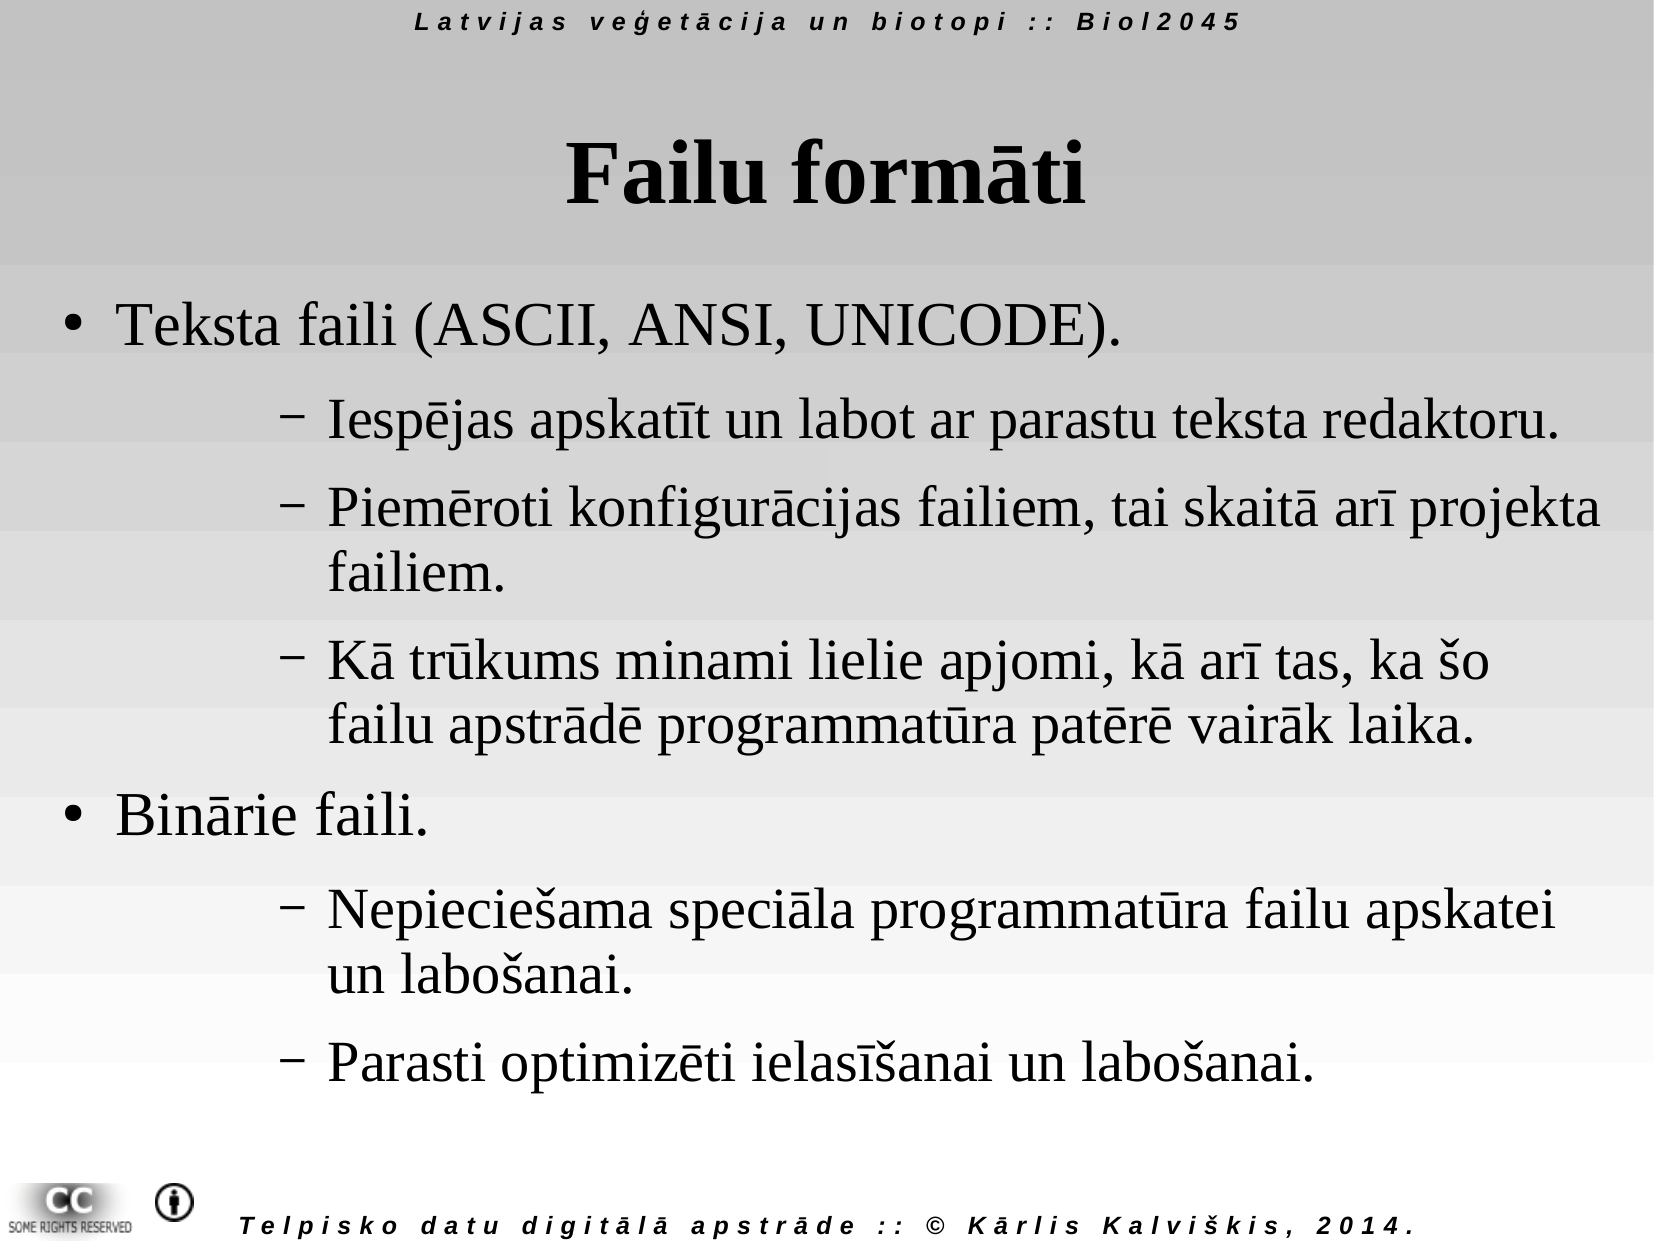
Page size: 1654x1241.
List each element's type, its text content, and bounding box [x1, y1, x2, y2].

title Failu formāti [29, 49, 1625, 296]
picture [0, 0, 1654, 1241]
list Teksta faili (ASCII, ANSI, UNICODE). Iespējas apskatīt un labot ar parastu teksta redaktoru. Piemēroti konfigurācijas failiem, tai skaitā arī projekta failiem. Kā trūkums minami lielie apjomi, kā arī tas, ka šo failu apstrādē programmatūra patērē vairāk laika. Binārie faili. Nepieciešama speciāla programmatūra failu apskatei un labošanai. Parasti optimizēti ielasīšanai un labošanai. [44, 289, 1610, 1113]
